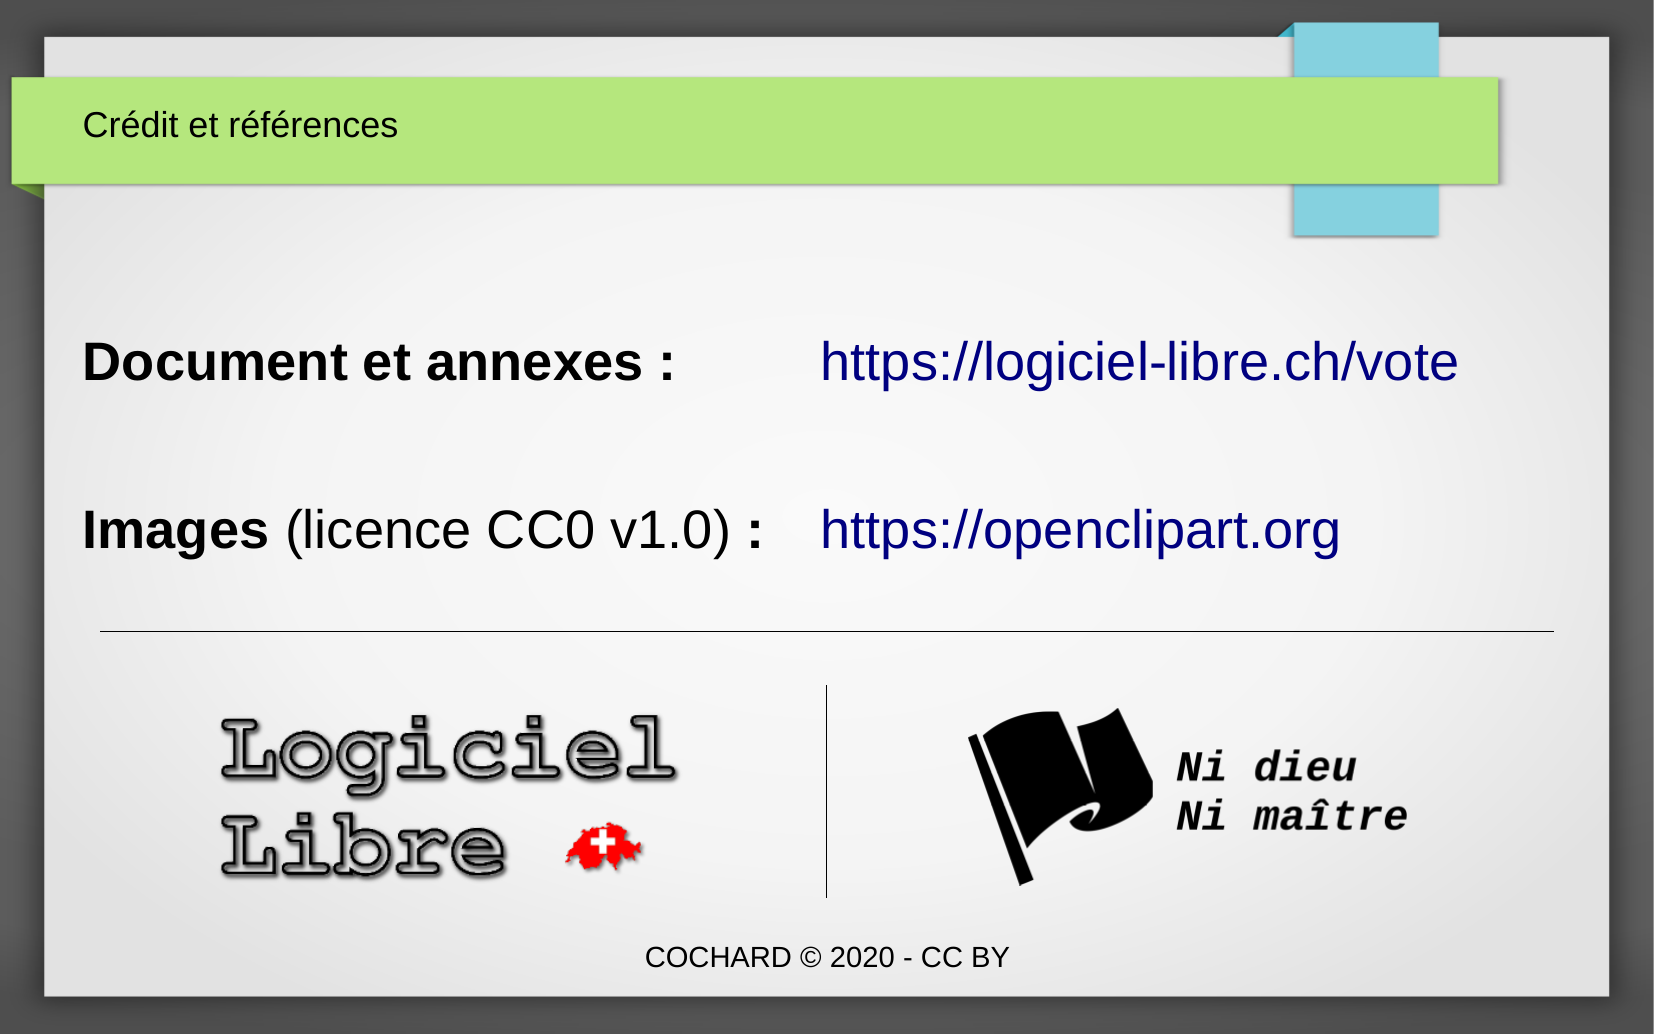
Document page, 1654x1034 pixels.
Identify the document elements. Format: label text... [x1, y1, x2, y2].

title Crédit et références [82, 39, 1235, 210]
picture [0, 0, 1654, 1034]
list Document et annexes : https://logiciel-libre.ch/vote Images (licence CC0 v1.0) : https://openclipart.org [82, 225, 1571, 826]
